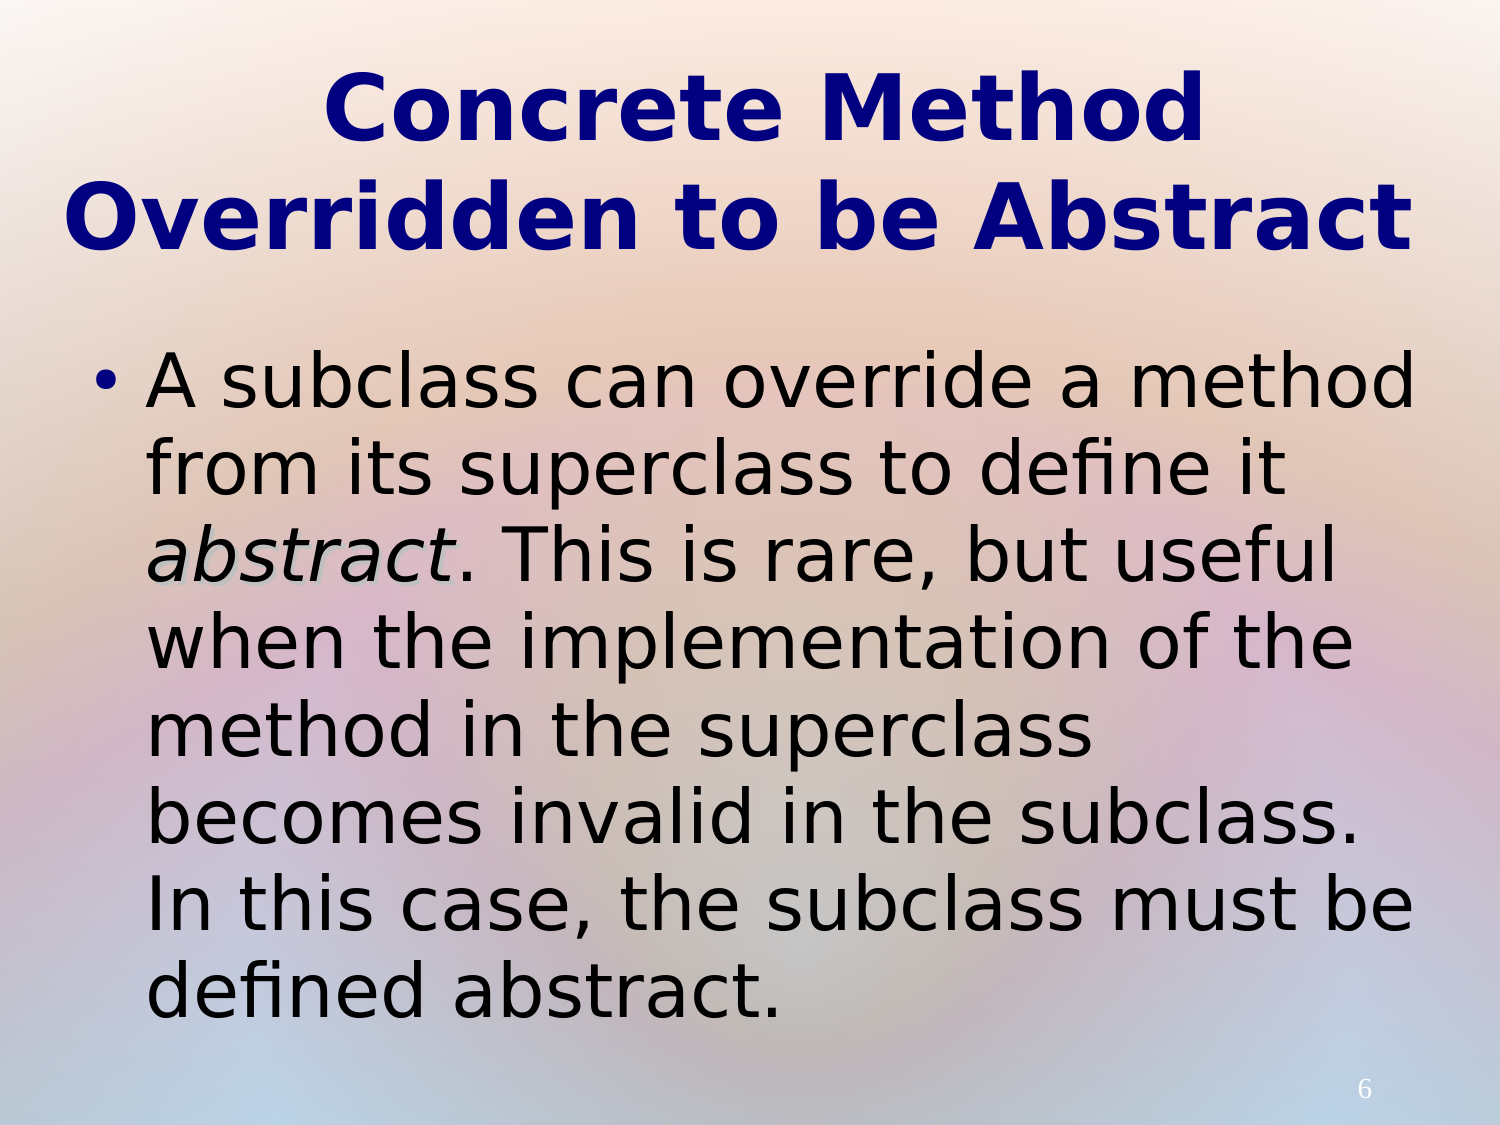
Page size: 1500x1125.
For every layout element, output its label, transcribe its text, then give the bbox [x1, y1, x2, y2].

title Concrete Method Overridden to be Abstract [0, 0, 1500, 317]
list A subclass can override a method from its superclass to define it abstract. This is rare, but useful when the implementation of the method in the superclass becomes invalid in the subclass. In this case, the subclass must be defined abstract. [75, 337, 1425, 1036]
picture [0, 317, 1500, 1125]
text_box <number> [1074, 1049, 1388, 1125]
